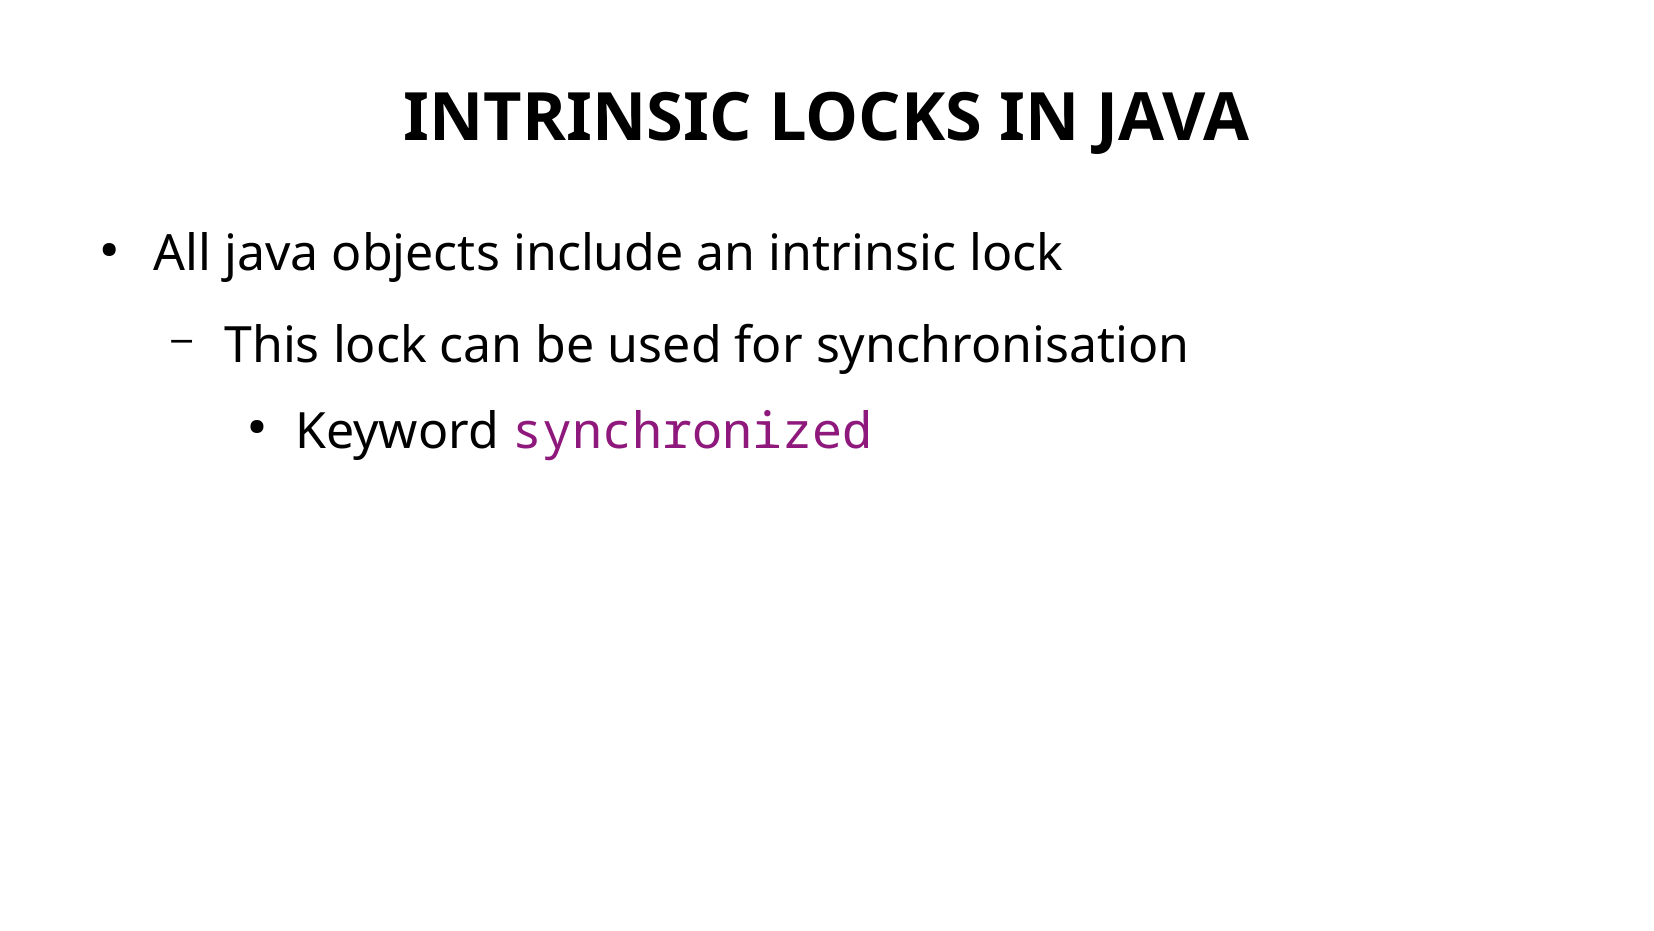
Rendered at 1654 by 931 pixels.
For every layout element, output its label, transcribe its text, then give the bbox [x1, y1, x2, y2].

title INTRINSIC LOCKS IN JAVA [82, 36, 1571, 193]
list All java objects include an intrinsic lock This lock can be used for synchronisation Keyword synchronized [82, 217, 1571, 757]
